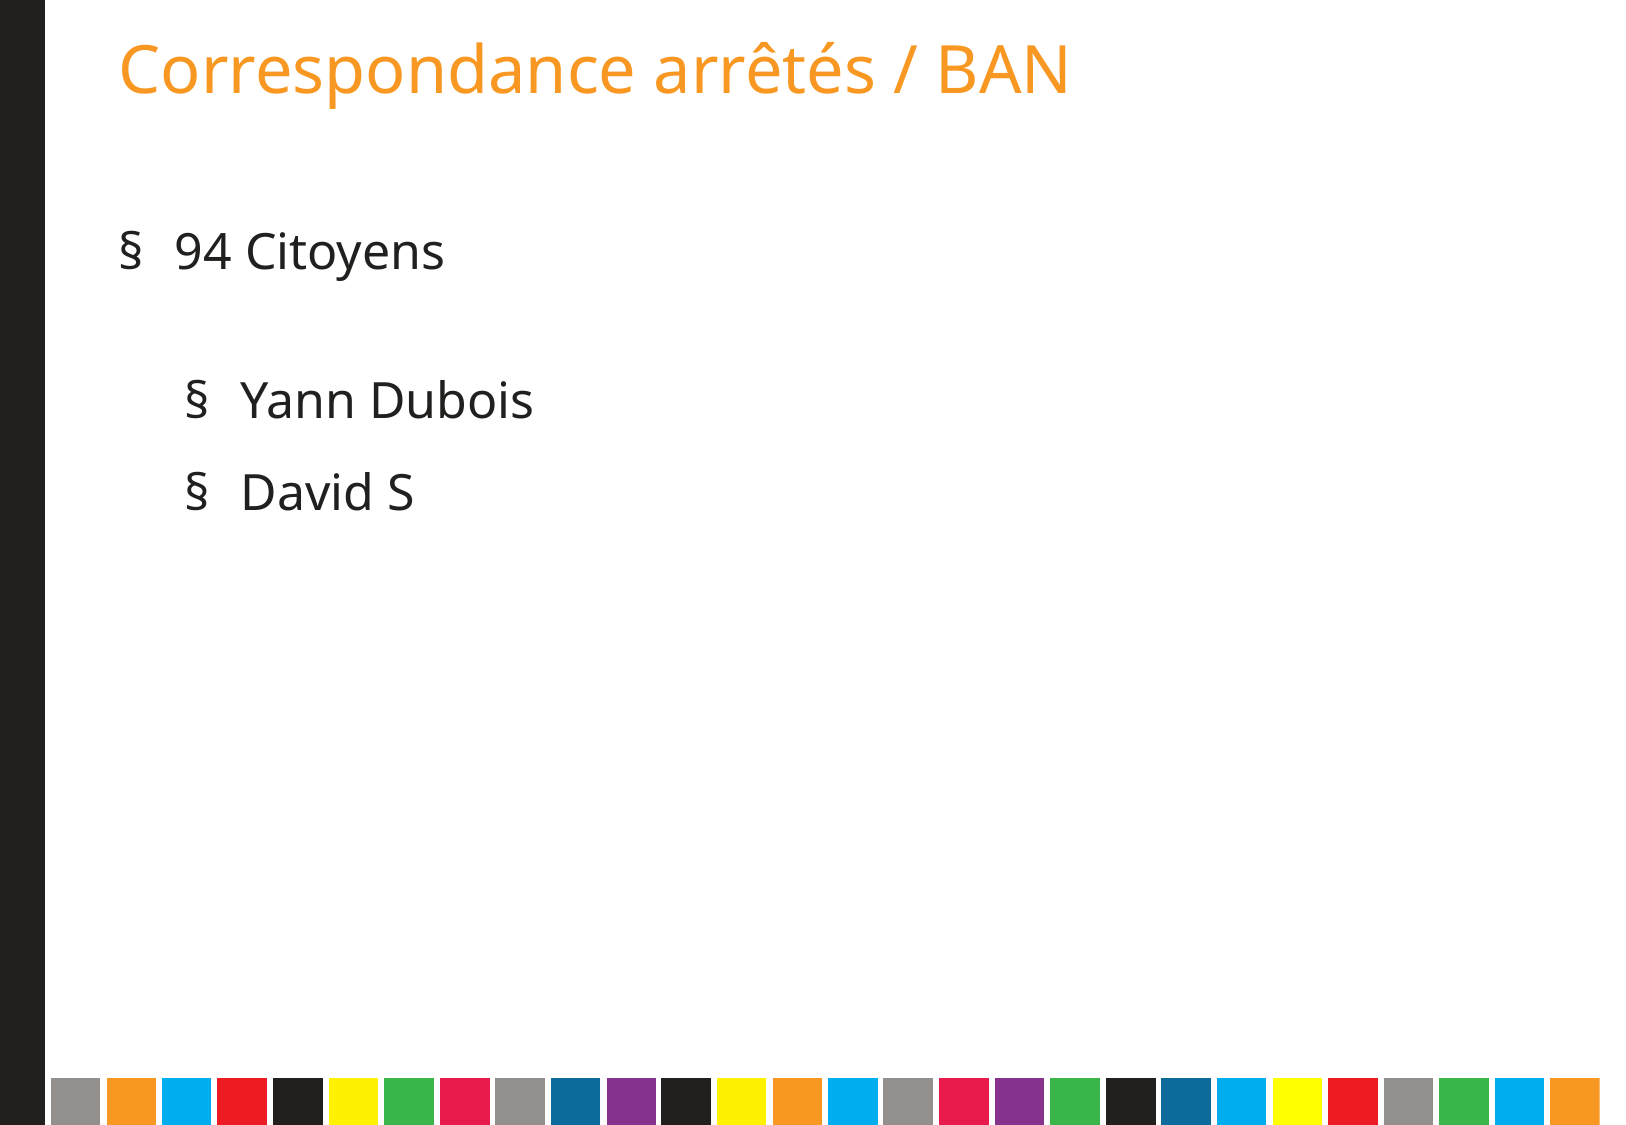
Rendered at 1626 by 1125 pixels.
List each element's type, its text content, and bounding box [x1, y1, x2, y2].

title Correspondance arrêtés / BAN [103, 19, 1368, 173]
list 94 Citoyens Yann Dubois David S [103, 208, 1581, 1036]
